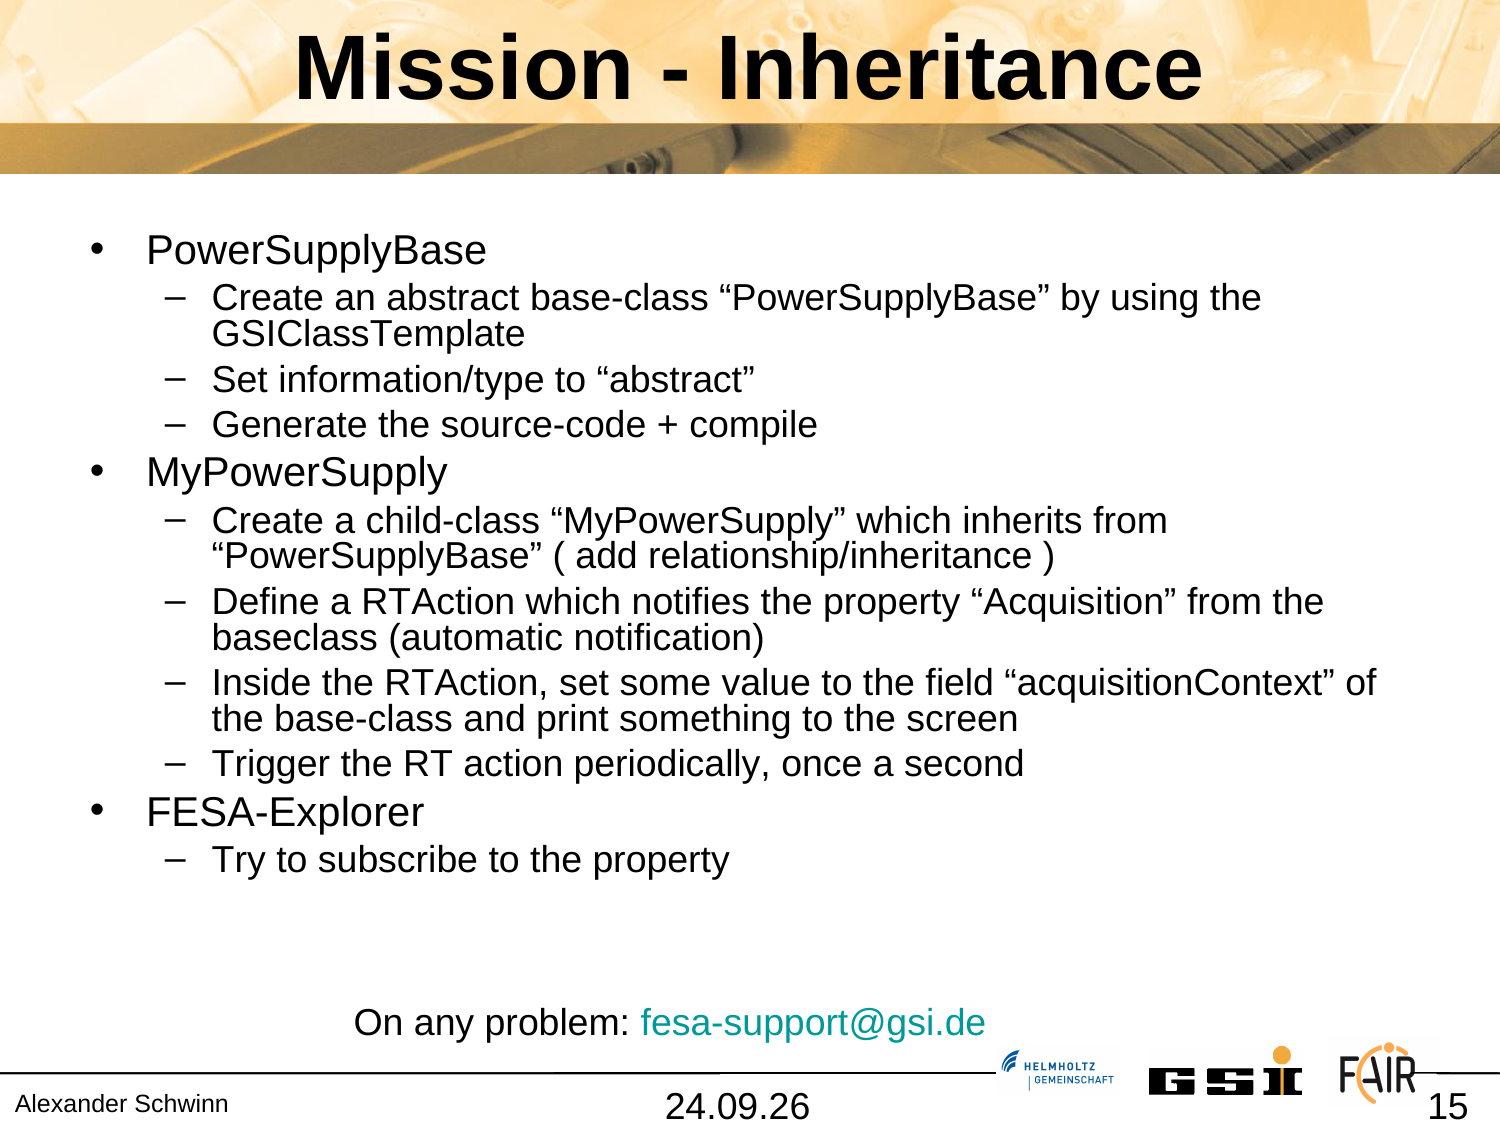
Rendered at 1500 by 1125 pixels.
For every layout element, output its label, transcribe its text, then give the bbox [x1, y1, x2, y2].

text_box On any problem: fesa-support@gsi.de [338, 989, 1012, 1051]
list PowerSupplyBase Create an abstract base-class “PowerSupplyBase” by using the GSIClassTemplate Set information/type to “abstract” Generate the source-code + compile MyPowerSupply Create a child-class “MyPowerSupply” which inherits from “PowerSupplyBase” ( add relationship/inheritance ) Define a RTAction which notifies the property “Acquisition” from the baseclass (automatic notification) Inside the RTAction, set some value to the field “acquisitionContext” of the base-class and print something to the screen Trigger the RT action periodically, once a second FESA-Explorer Try to subscribe to the property [75, 224, 1426, 968]
picture [1149, 1046, 1302, 1095]
picture [996, 1046, 1121, 1095]
title Mission - Inheritance [0, 0, 1500, 126]
picture [0, 126, 1500, 175]
picture [1328, 1034, 1439, 1106]
